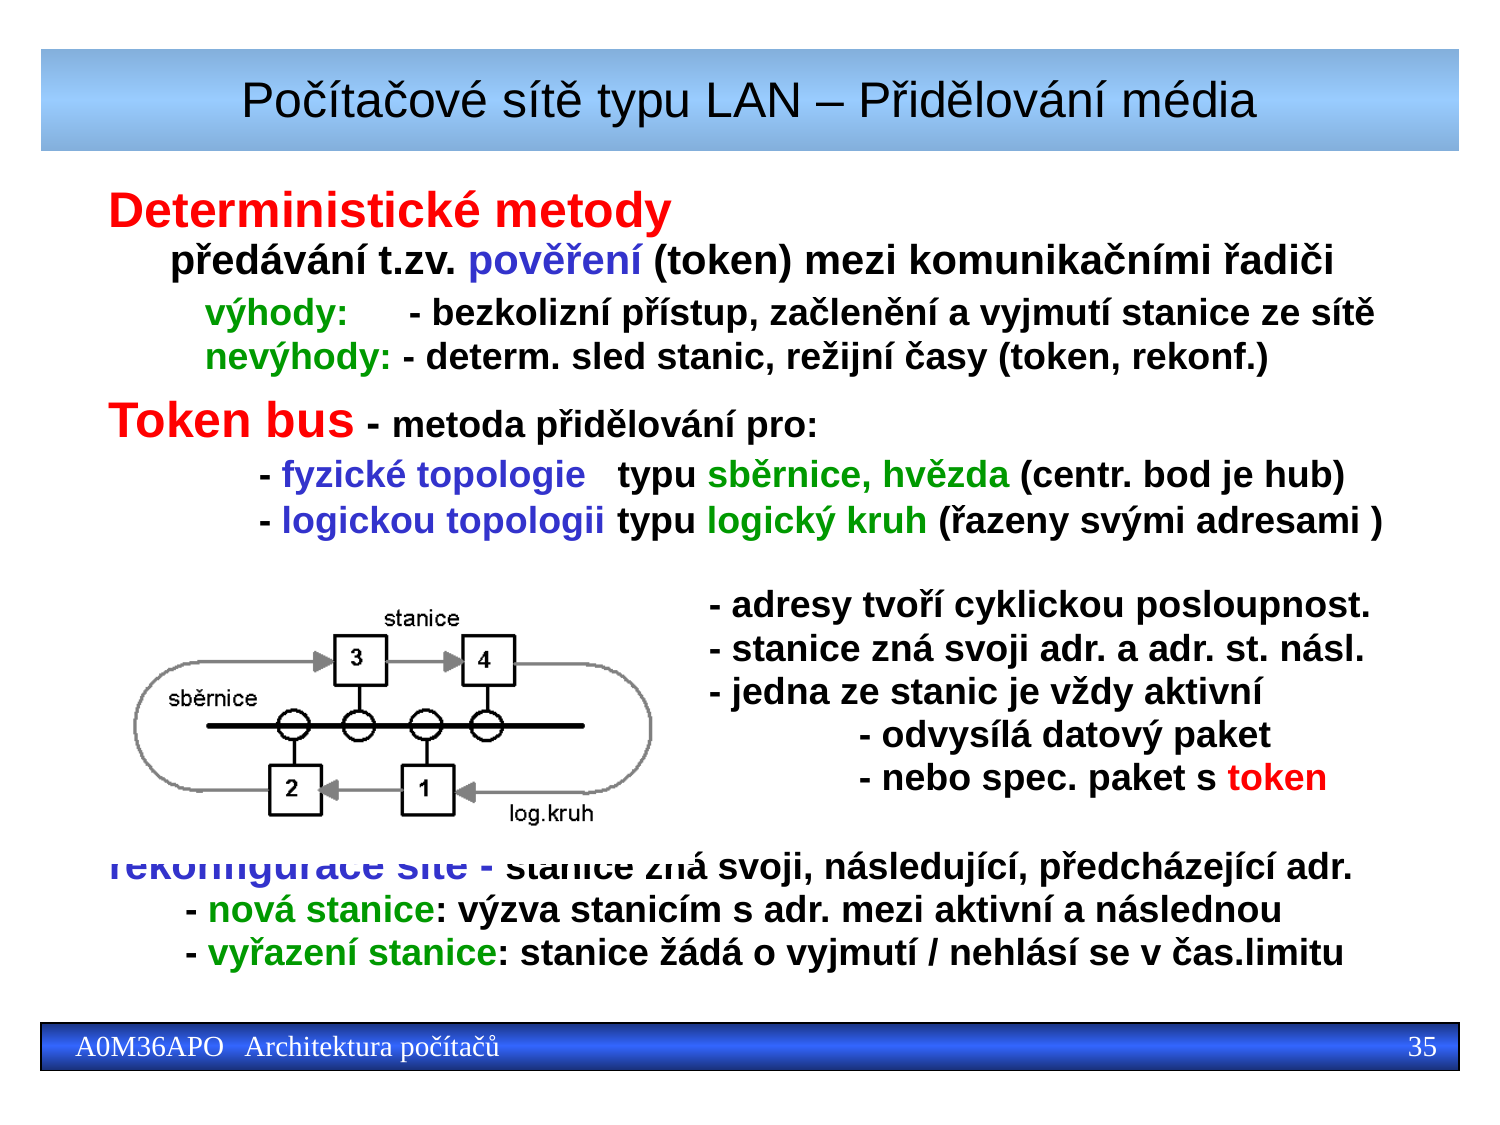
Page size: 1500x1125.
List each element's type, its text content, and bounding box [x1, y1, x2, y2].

picture [103, 589, 695, 864]
text_box Deterministické metody předávání t.zv. pověření (token) mezi komunikačními řadiči výhody: - bezkolizní přístup, začlenění a vyjmutí stanice ze sítě nevýhody: - determ. sled stanic, režijní časy (token, rekonf.) Token bus - metoda přidělování pro: - fyzické topologie typu sběrnice, hvězda (centr. bod je hub) - logickou topologii typu logický kruh (řazeny svými adresami ) - adresy tvoří cyklickou posloupnost. - stanice zná svoji adr. a adr. st. násl. - jedna ze stanic je vždy aktivní - odvysílá datový paket - nebo spec. paket s token rekonfigurace sítě - stanice zná svoji, následující, předcházející adr. - nová stanice: výzva stanicím s adr. mezi aktivní a následnou - vyřazení stanice: stanice žádá o vyjmutí / nehlásí se v čas.limitu [94, 193, 1407, 1019]
title Počítačové sítě typu LAN – Přidělování média [41, 49, 1459, 151]
